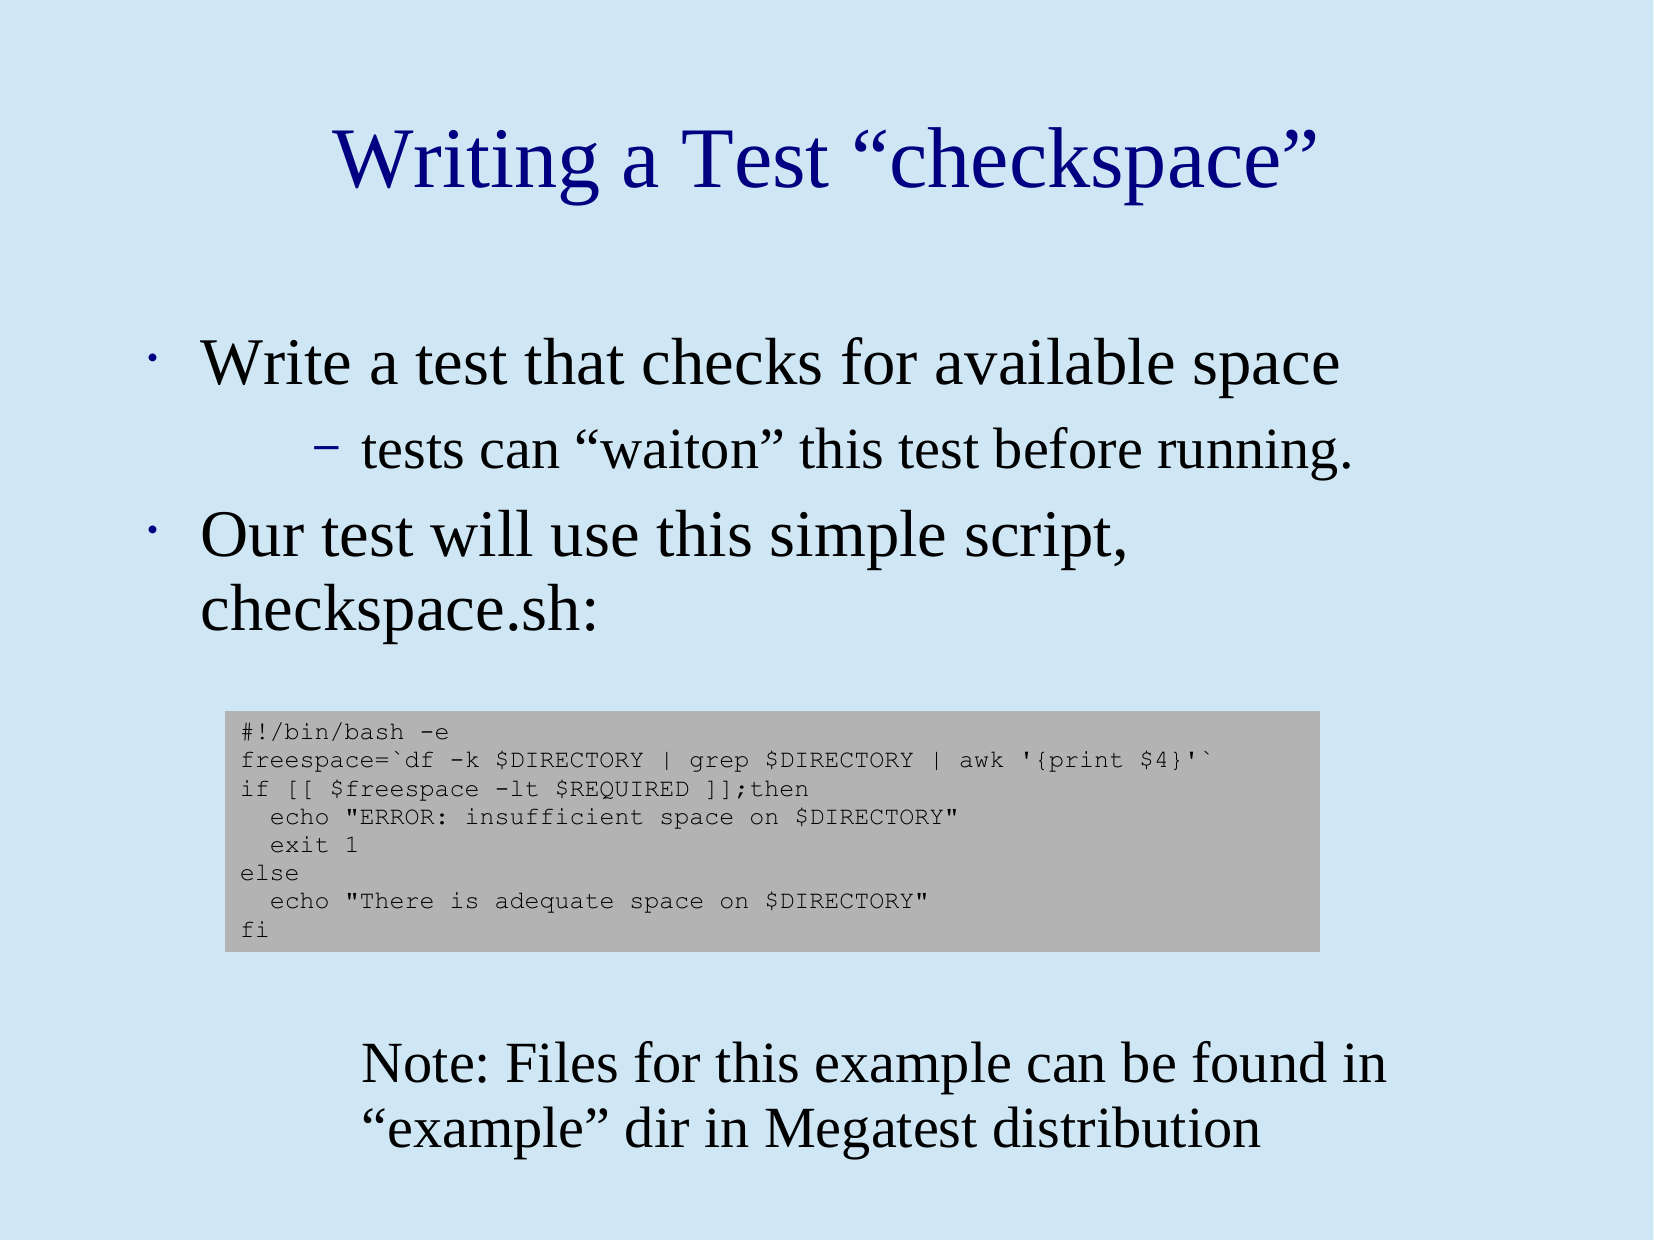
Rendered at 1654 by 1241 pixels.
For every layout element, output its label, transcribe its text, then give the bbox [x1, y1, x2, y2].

table_header #!/bin/bash -e freespace=`df -k $DIRECTORY | grep $DIRECTORY | awk '{print $4}'` if [[ $freespace -lt $REQUIRED ]];then echo "ERROR: insufficient space on $DIRECTORY" exit 1 else echo "There is adequate space on $DIRECTORY" fi [225, 711, 1320, 952]
title Writing a Test “checkspace” [82, 55, 1571, 263]
list Write a test that checks for available space tests can “waiton” this test before running. Our test will use this simple script, checkspace.sh: Note: Files for this example can be found in “example” dir in Megatest distribution [129, 324, 1489, 1160]
